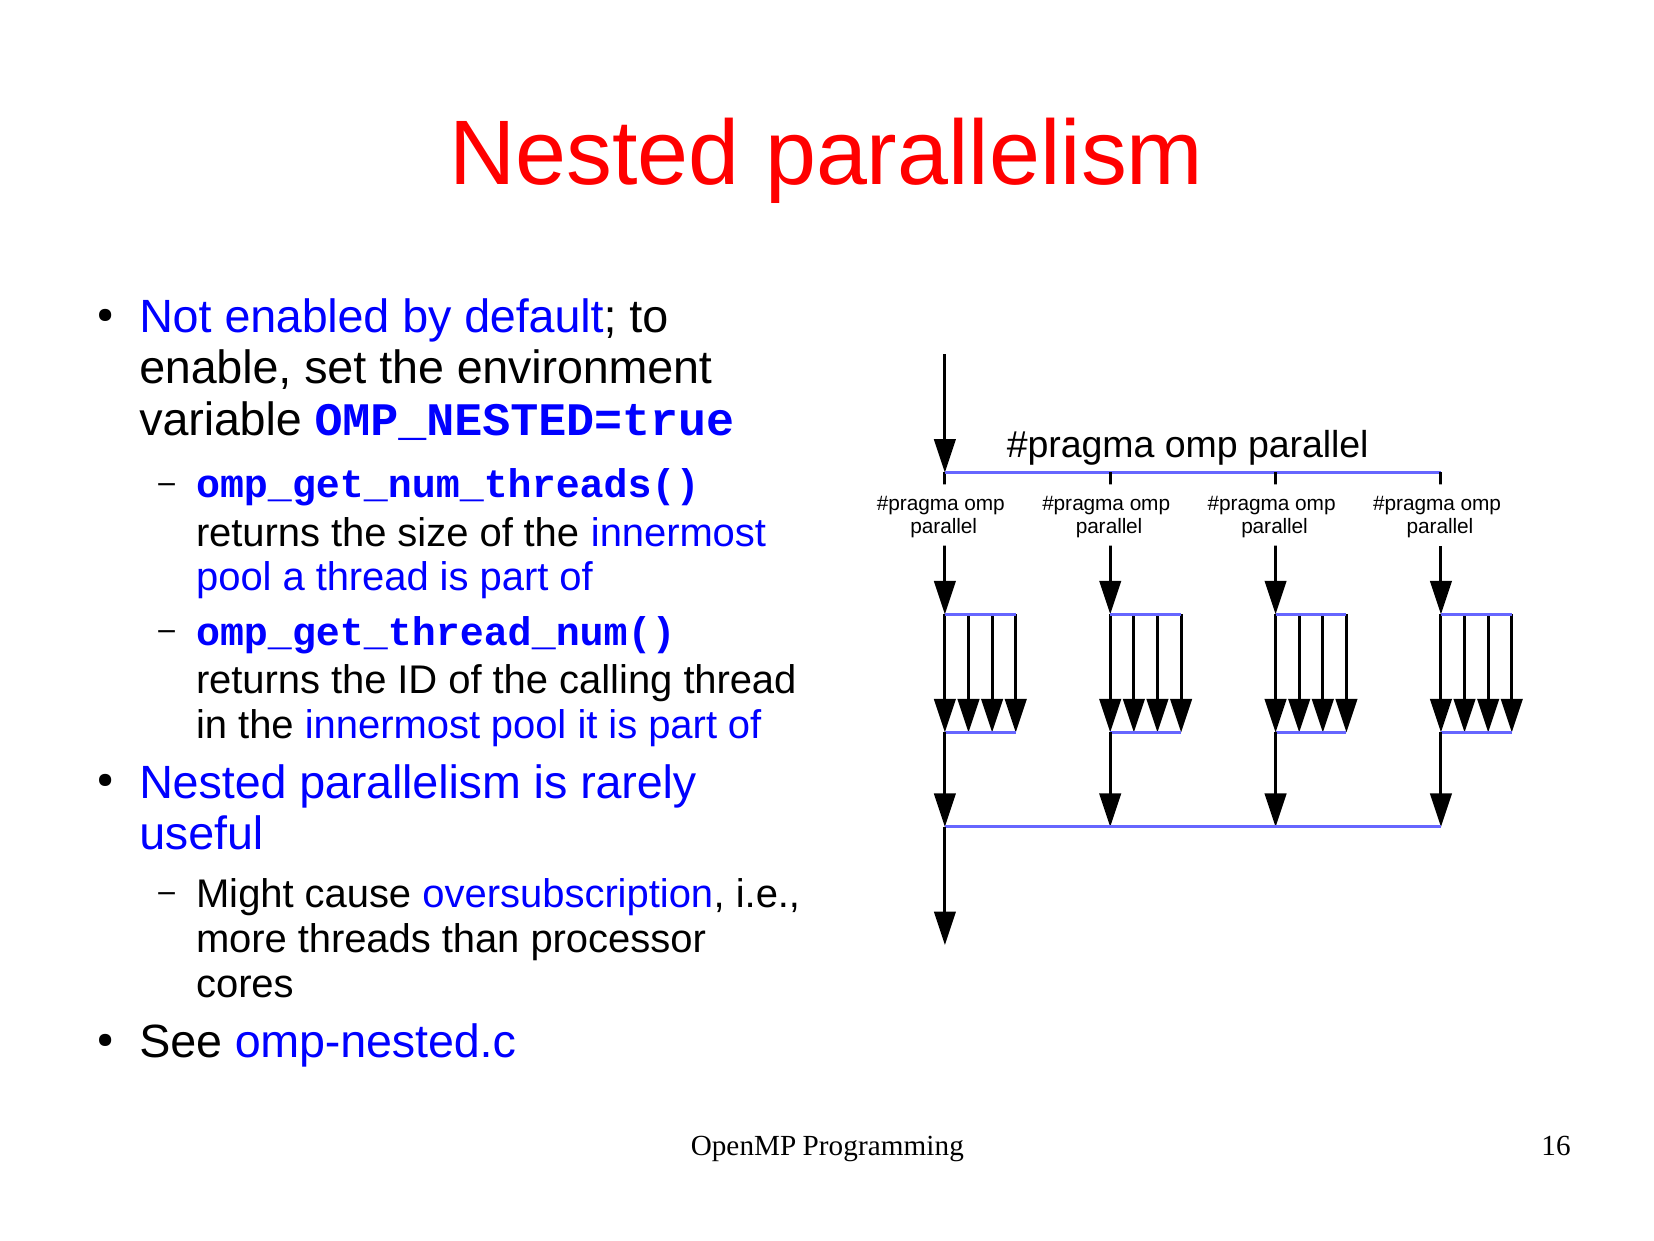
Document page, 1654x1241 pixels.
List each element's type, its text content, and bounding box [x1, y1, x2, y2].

text_box #pragma omp parallel [992, 415, 1384, 473]
list Not enabled by default; to enable, set the environment variable OMP_NESTED=true omp_get_num_threads() returns the size of the innermost pool a thread is part of omp_get_thread_num() returns the ID of the calling thread in the innermost pool it is part of Nested parallelism is rarely useful Might cause oversubscription, i.e., more threads than processor cores See omp-nested.c [82, 290, 809, 1109]
text_box #pragma omp parallel [1358, 484, 1523, 546]
text_box #pragma omp parallel [862, 484, 1027, 546]
text_box #pragma omp parallel [1027, 484, 1192, 546]
text_box #pragma omp parallel [1193, 484, 1358, 546]
title Nested parallelism [82, 49, 1571, 257]
